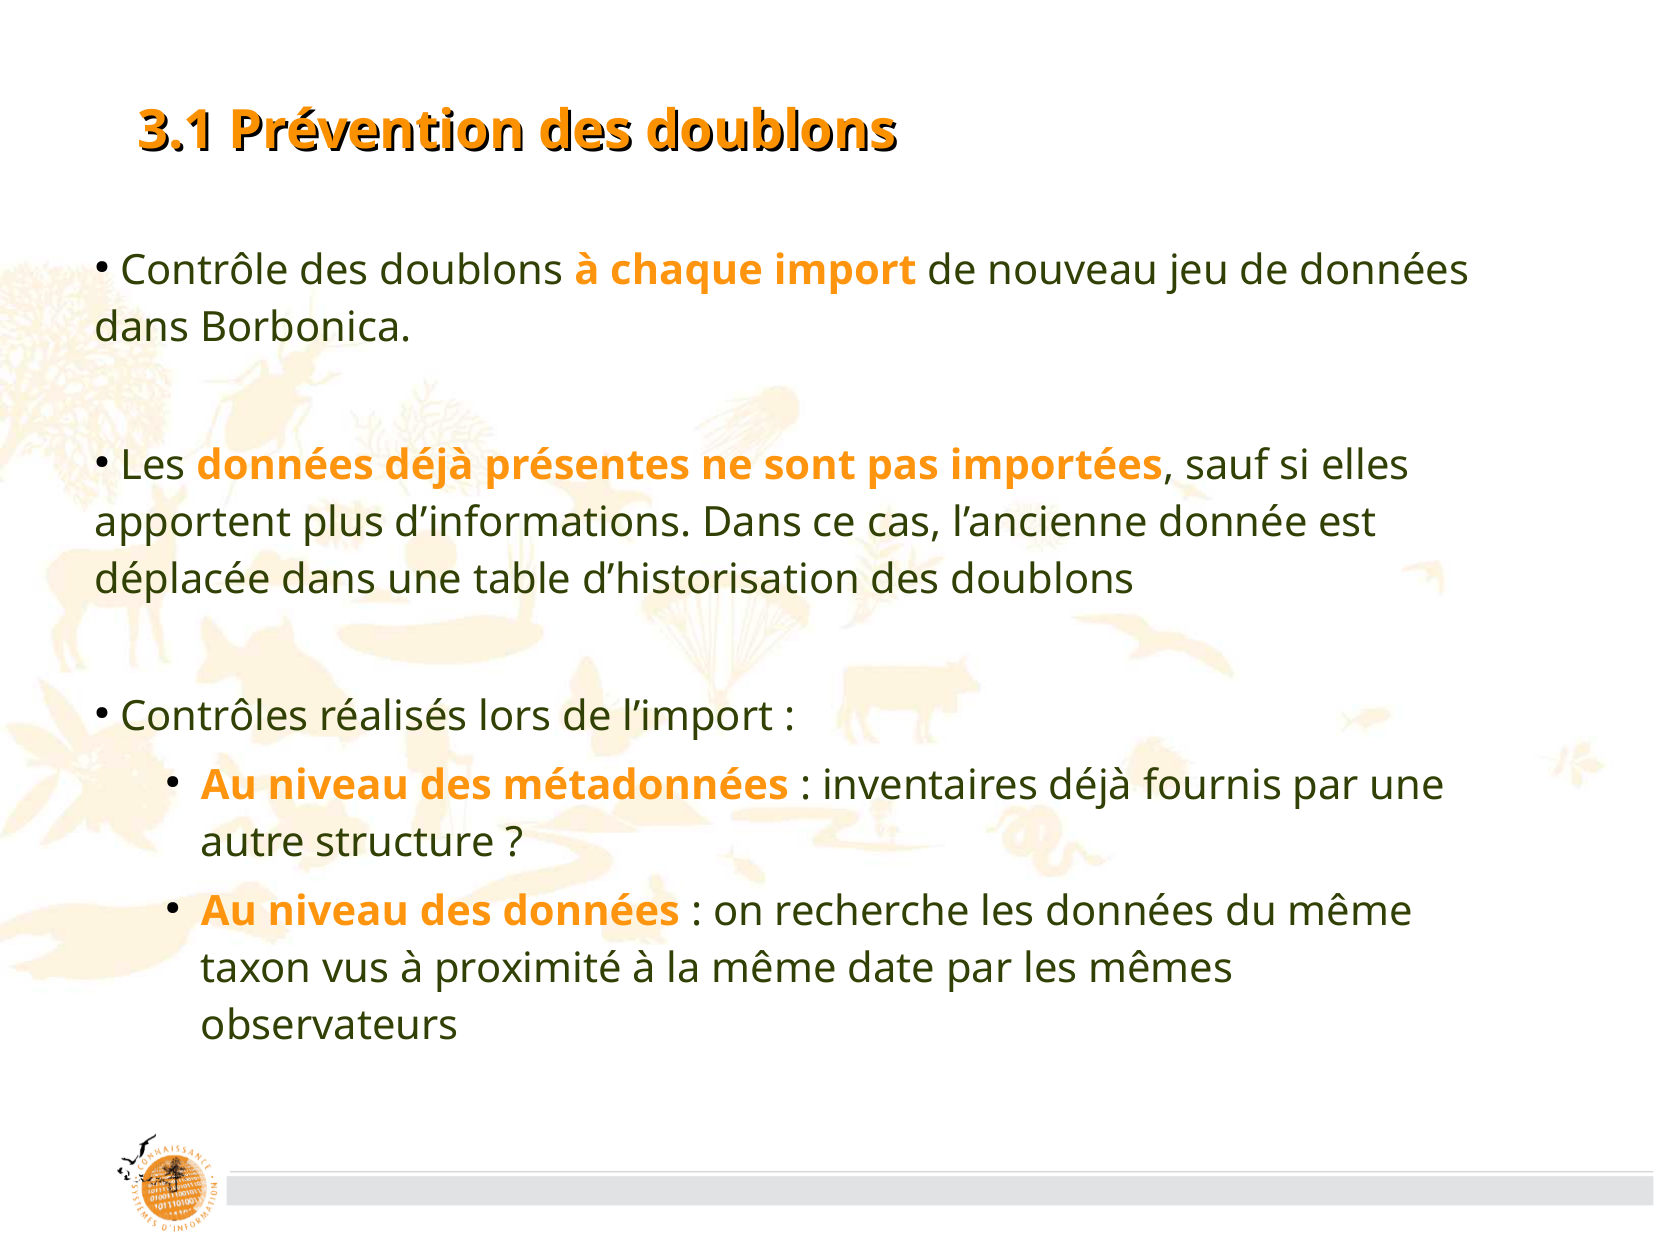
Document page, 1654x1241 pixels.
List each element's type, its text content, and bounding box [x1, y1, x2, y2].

picture [0, 0, 1654, 1241]
title 3.1 Prévention des doublons [118, 49, 1607, 207]
text_box Contrôle des doublons à chaque import de nouveau jeu de données dans Borbonica. Les données déjà présentes ne sont pas importées, sauf si elles apportent plus d’informations. Dans ce cas, l’ancienne donnée est déplacée dans une table d’historisation des doublons Contrôles réalisés lors de l’import : Au niveau des métadonnées : inventaires déjà fournis par une autre structure ? Au niveau des données : on recherche les données du même taxon vus à proximité à la même date par les mêmes observateurs [94, 216, 1477, 1075]
